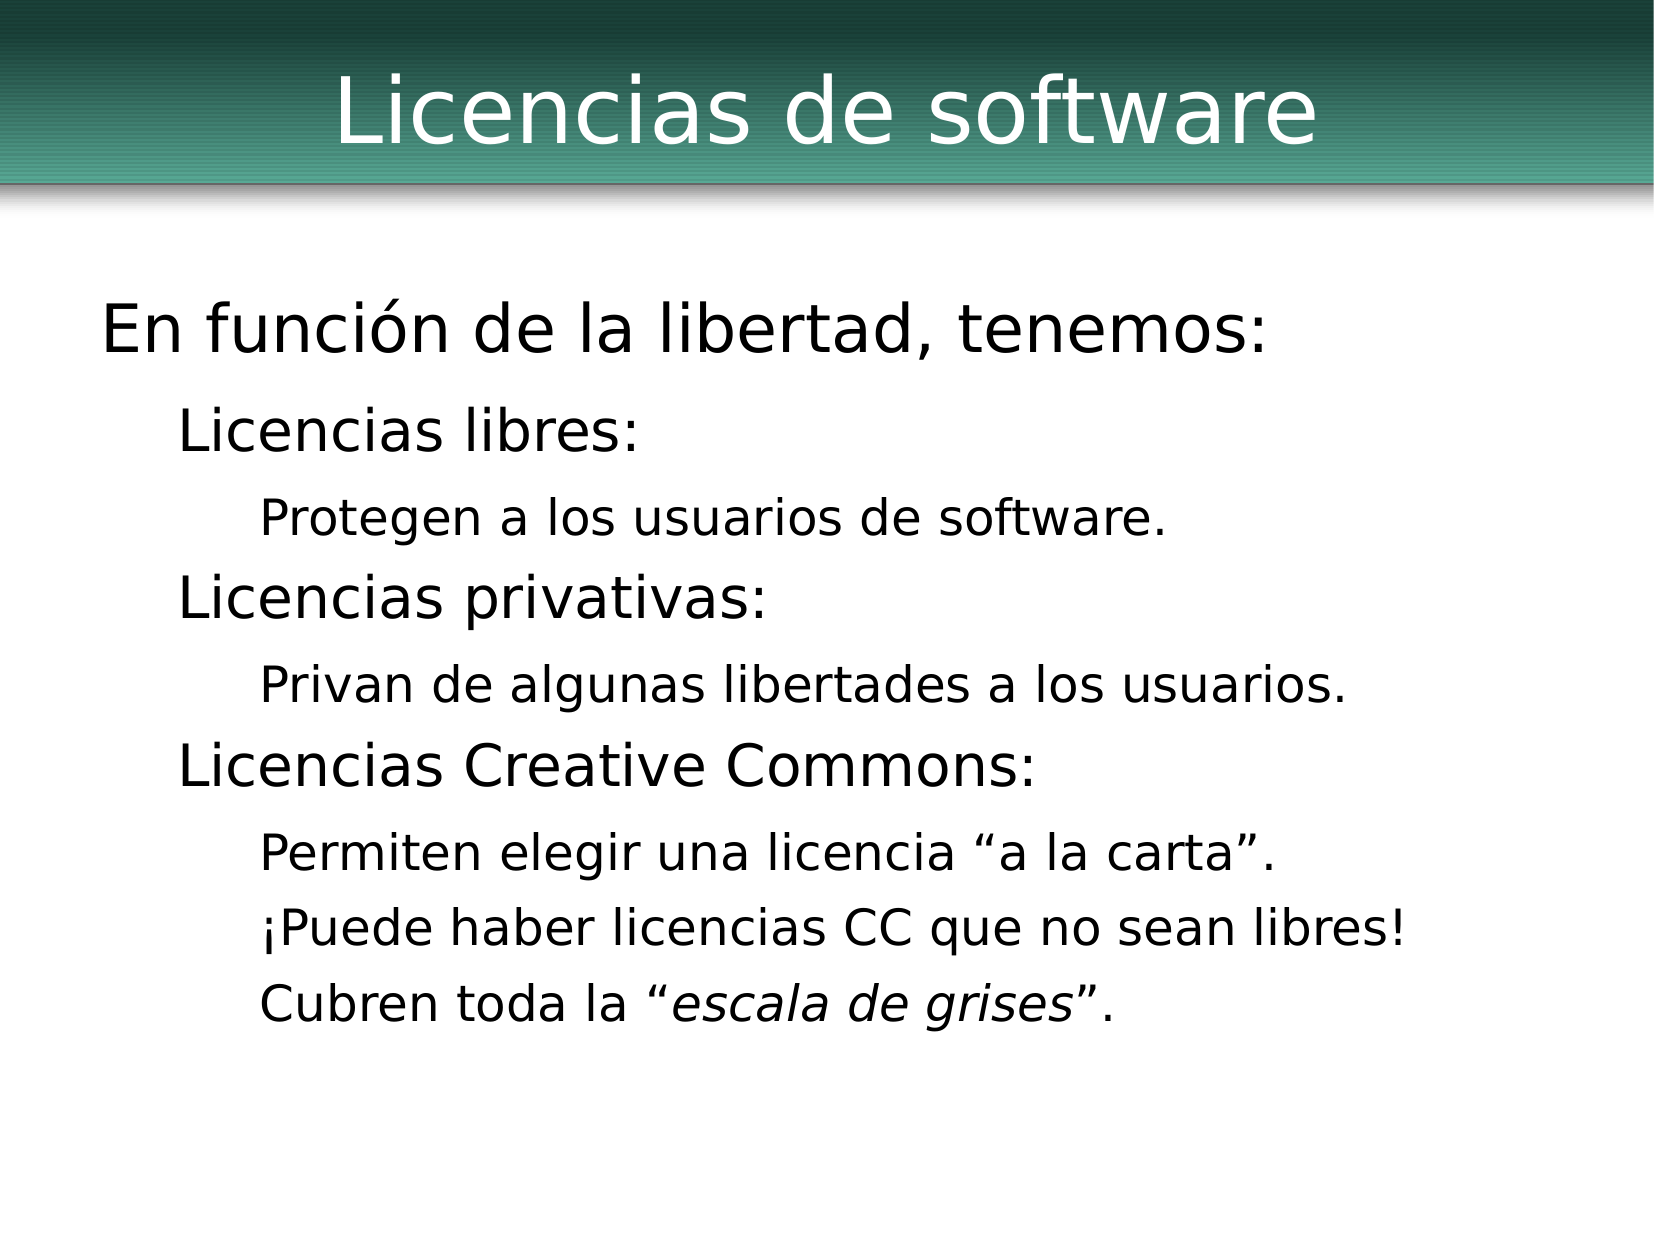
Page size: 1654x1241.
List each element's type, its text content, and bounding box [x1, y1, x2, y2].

list En función de la libertad, tenemos: Licencias libres: Protegen a los usuarios de software. Licencias privativas: Privan de algunas libertades a los usuarios. Licencias Creative Commons: Permiten elegir una licencia “a la carta”. ¡Puede haber licencias CC que no sean libres! Cubren toda la “escala de grises”. [82, 290, 1571, 1094]
picture [0, 0, 1654, 225]
title Licencias de software [82, 15, 1571, 208]
